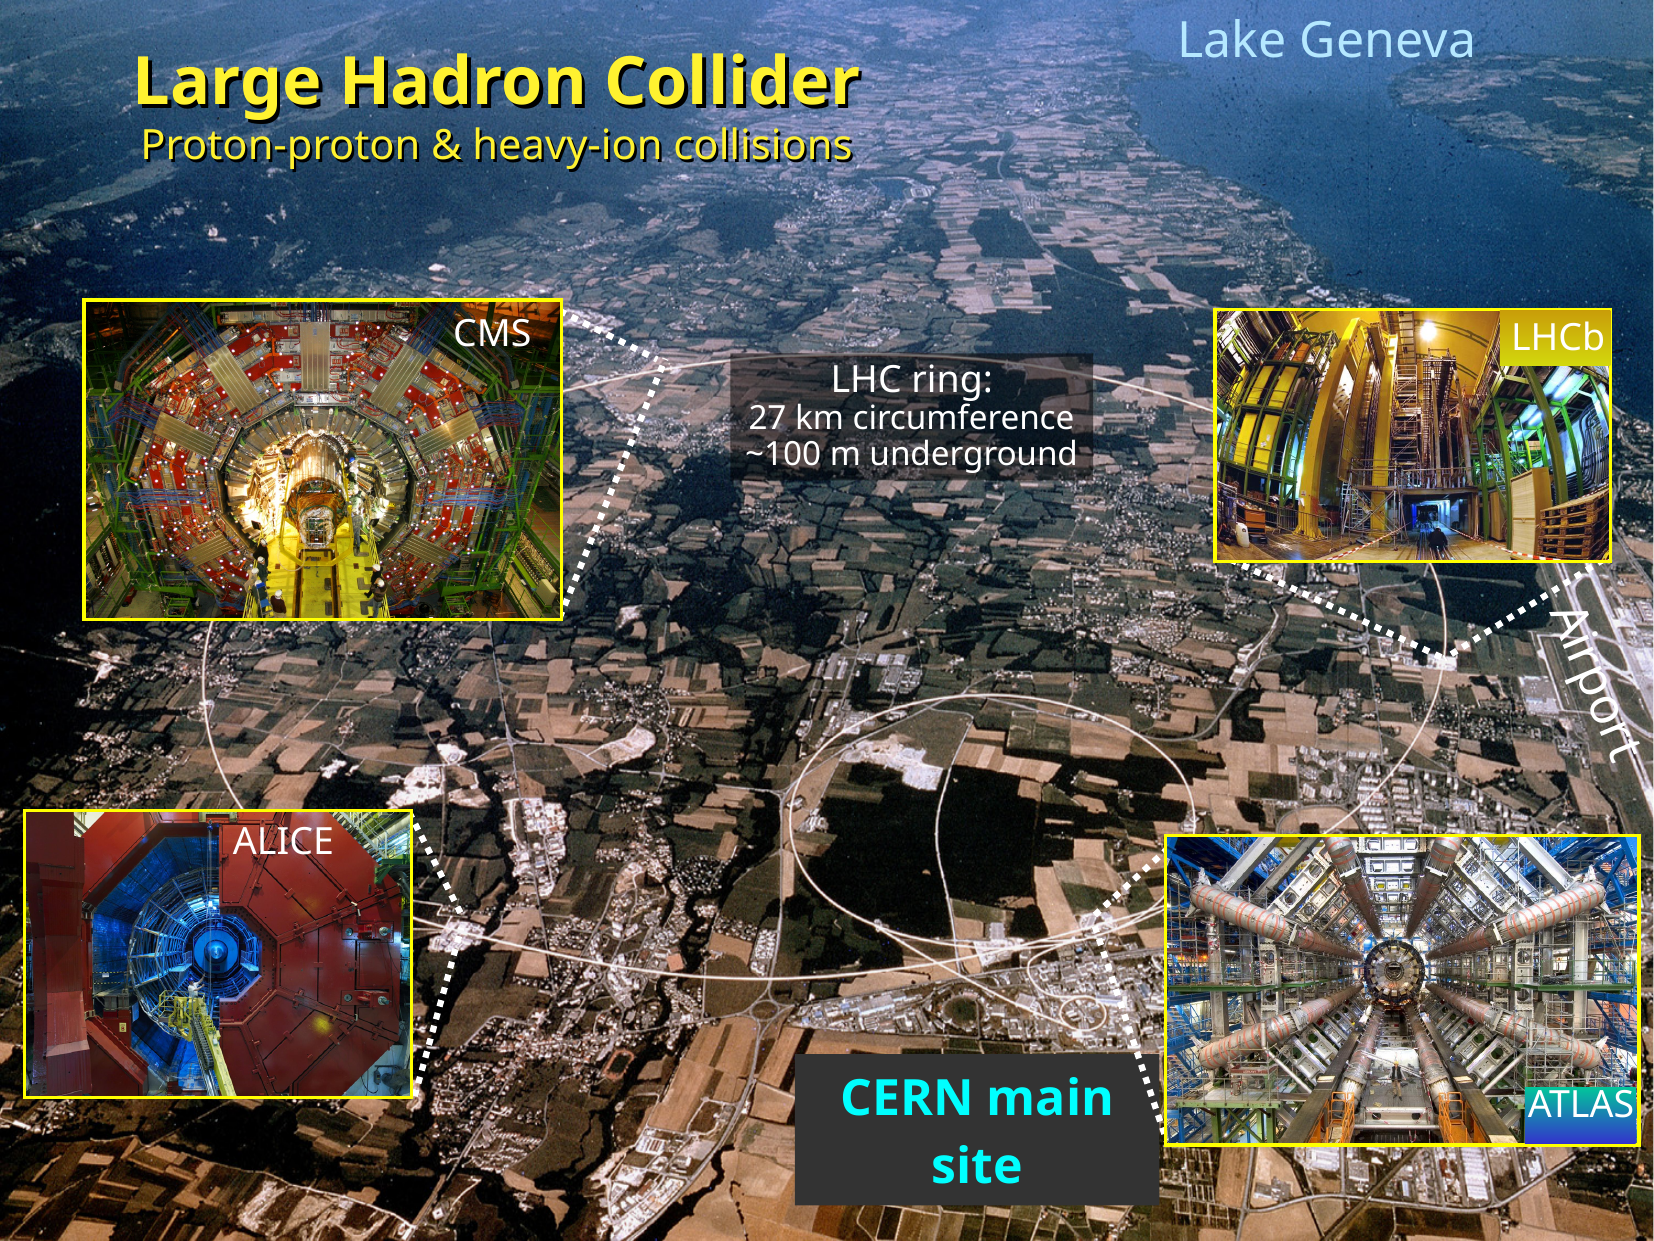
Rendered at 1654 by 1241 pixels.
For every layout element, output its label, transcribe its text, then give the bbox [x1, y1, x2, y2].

text_box [1524, 1133, 1636, 1144]
text_box Lake Geneva [1162, 0, 1492, 76]
picture [0, 0, 1654, 1241]
text_box LHC ring: 27 km circumference ~100 m underground [730, 353, 1094, 481]
text_box Large Hadron Collider Proton-proton & heavy-ion collisions [117, 30, 876, 176]
text_box CERN main site [794, 1054, 1160, 1186]
text_box ATLAS [1512, 1072, 1654, 1133]
picture [1166, 836, 1638, 1144]
text_box Airport [1527, 576, 1654, 786]
text_box ALICE [218, 809, 349, 870]
text_box LHCb [1496, 305, 1621, 365]
text_box CMS [438, 301, 547, 362]
